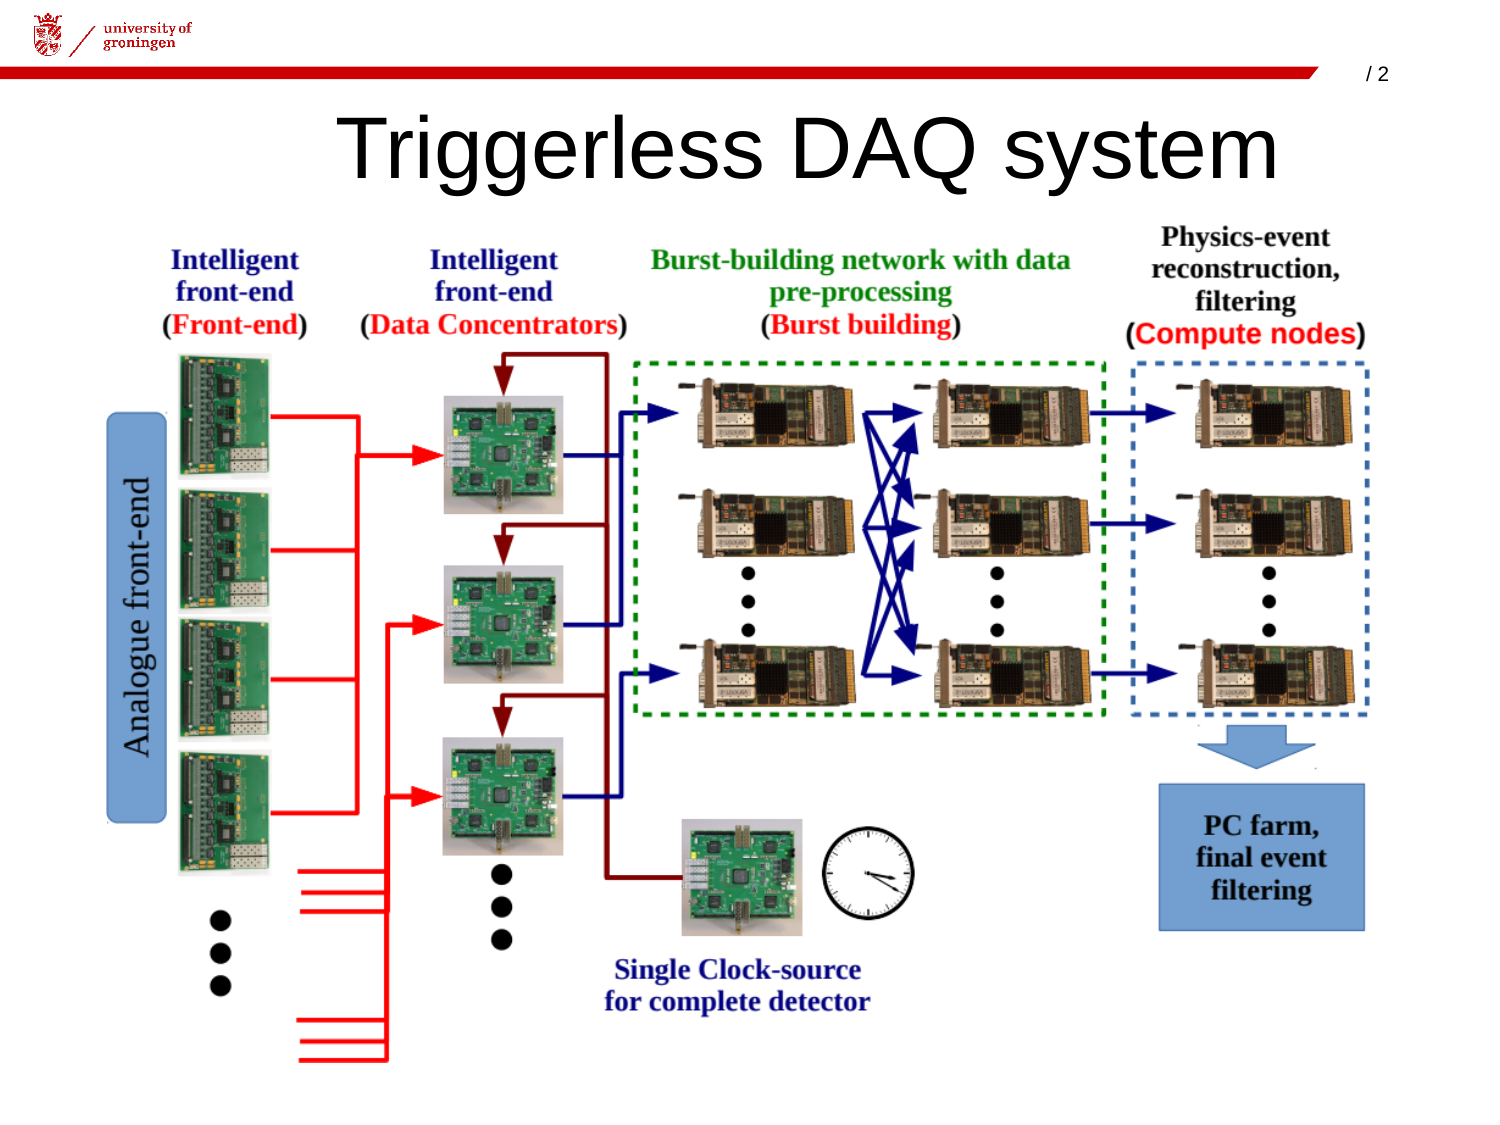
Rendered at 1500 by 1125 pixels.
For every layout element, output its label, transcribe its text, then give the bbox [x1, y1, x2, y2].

text_box / 1 [1351, 55, 1487, 94]
picture [106, 224, 1371, 1064]
picture [34, 13, 192, 57]
title Triggerless DAQ system [0, 78, 1500, 208]
